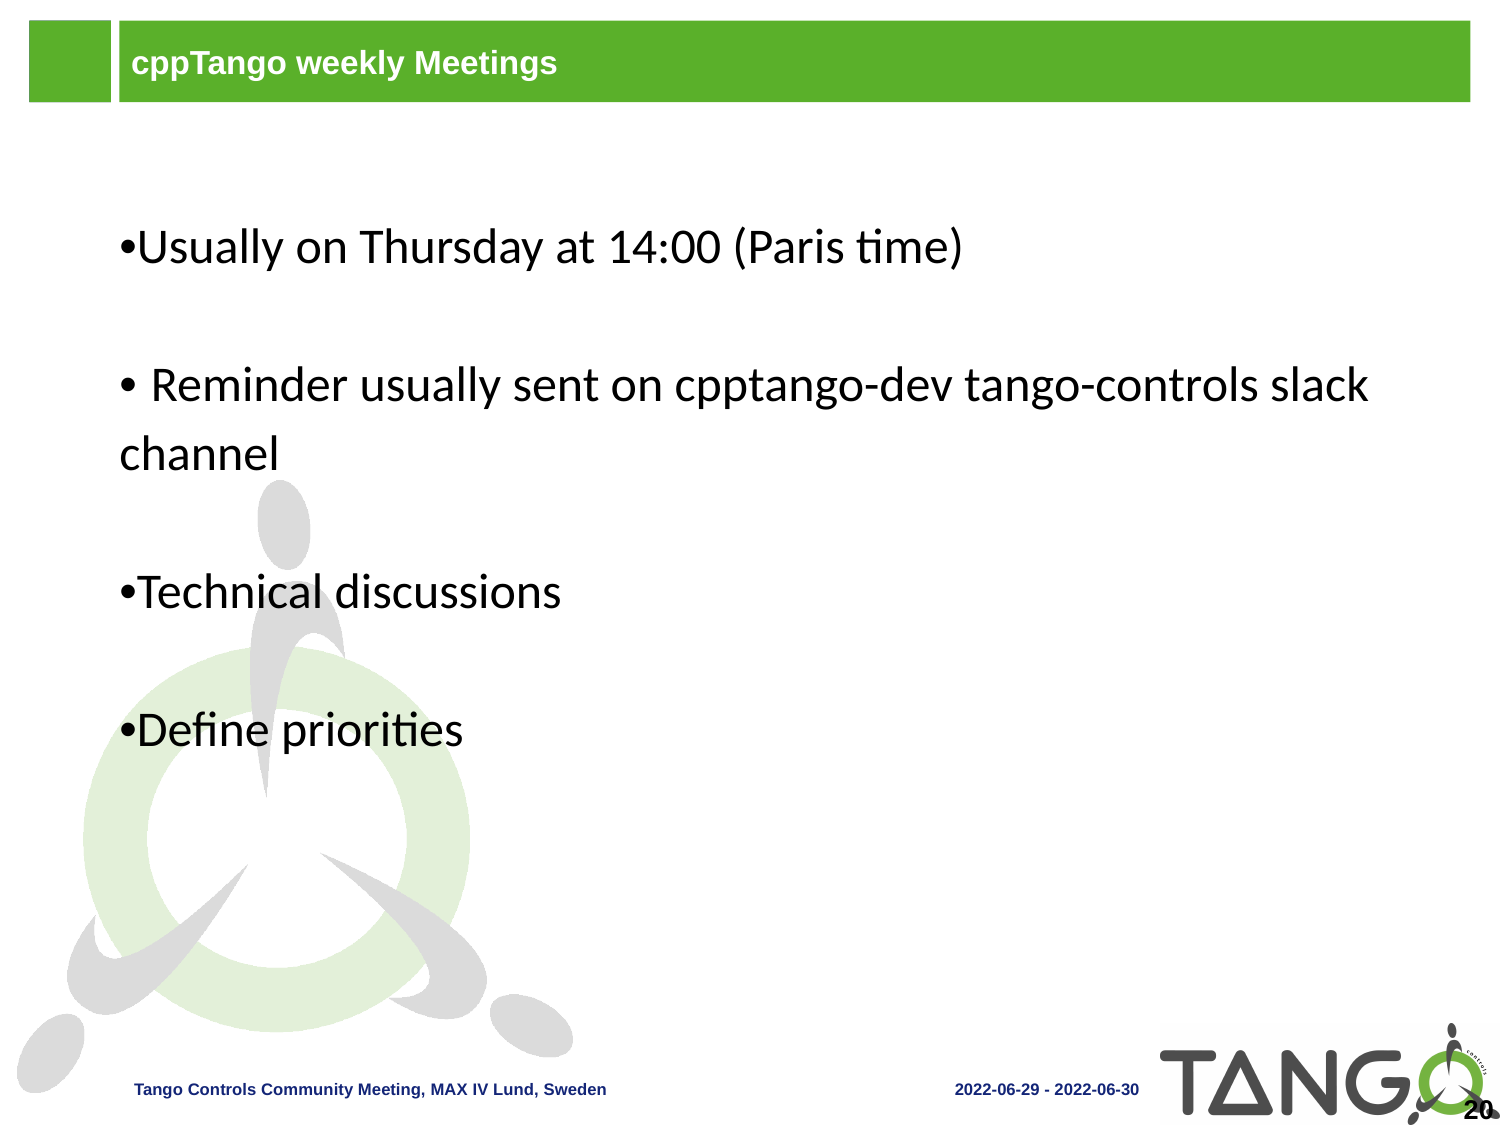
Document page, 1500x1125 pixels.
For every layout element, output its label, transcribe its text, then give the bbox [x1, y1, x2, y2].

picture [17, 480, 573, 1093]
title cppTango weekly Meetings [119, 20, 1471, 103]
slide_number <number> [1403, 1038, 1494, 1125]
list •Usually on Thursday at 14:00 (Paris time) • Reminder usually sent on cpptango-dev tango-controls slack channel •Technical discussions •Define priorities [119, 204, 1471, 634]
picture [1160, 1023, 1500, 1125]
